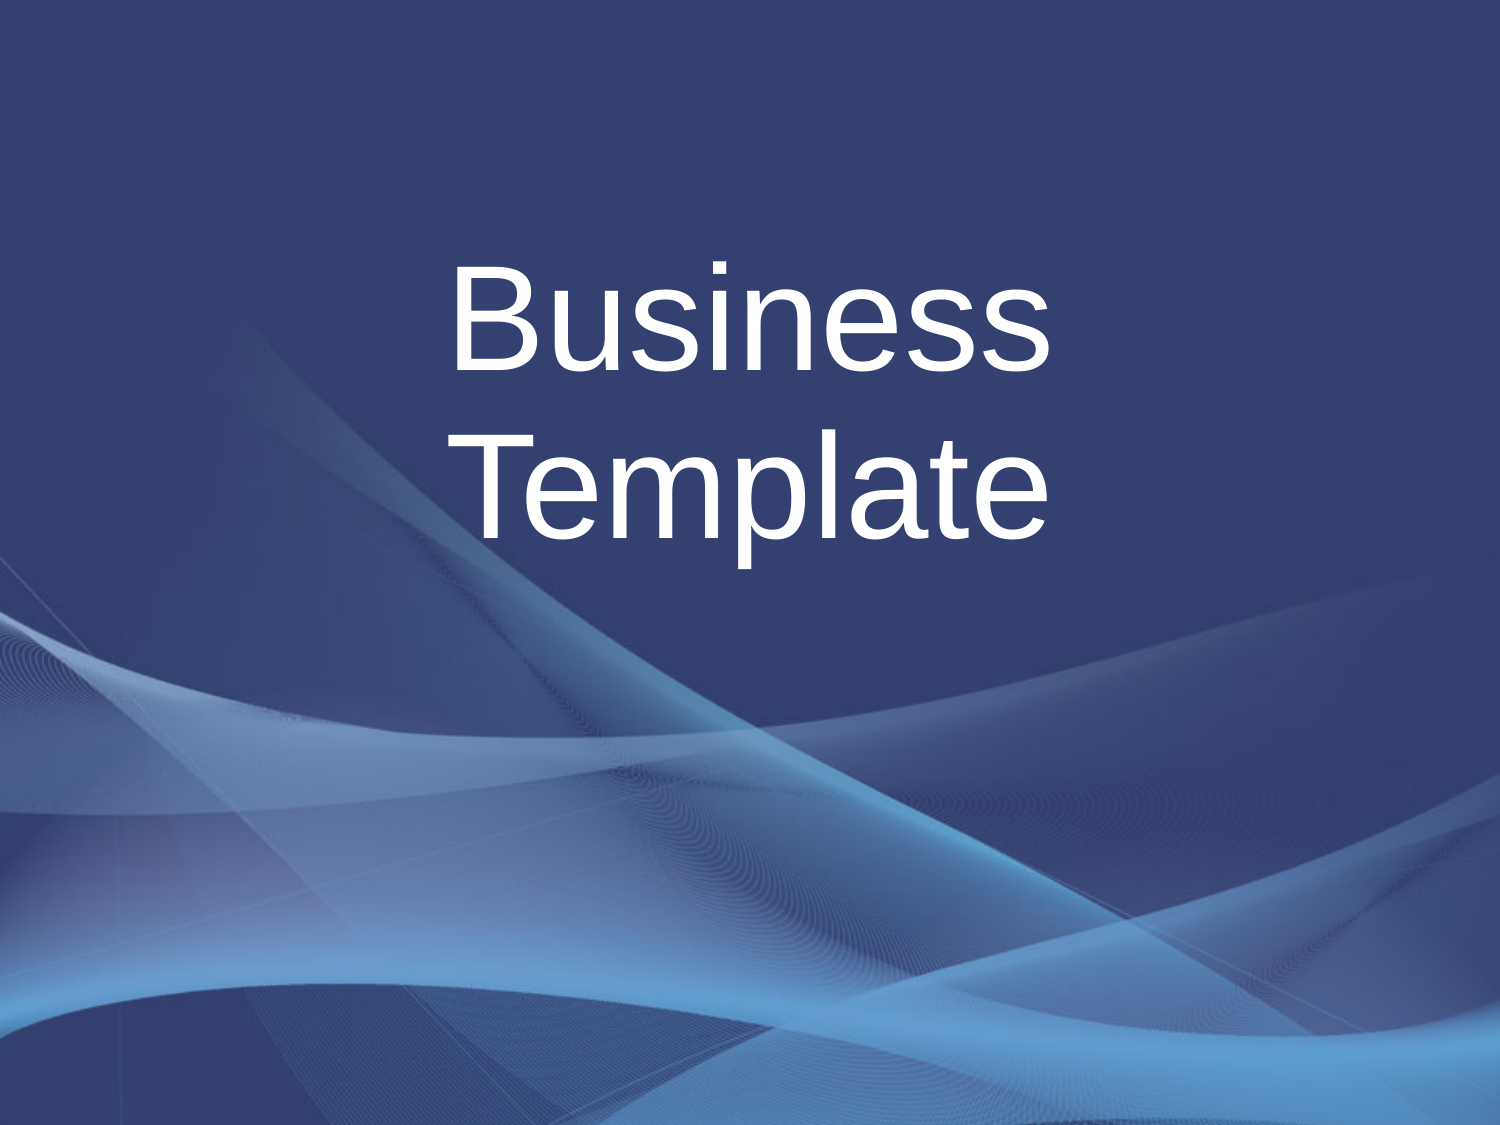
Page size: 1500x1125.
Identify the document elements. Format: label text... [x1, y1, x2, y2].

picture [0, 0, 1500, 1125]
title Business Template [112, 214, 1388, 591]
